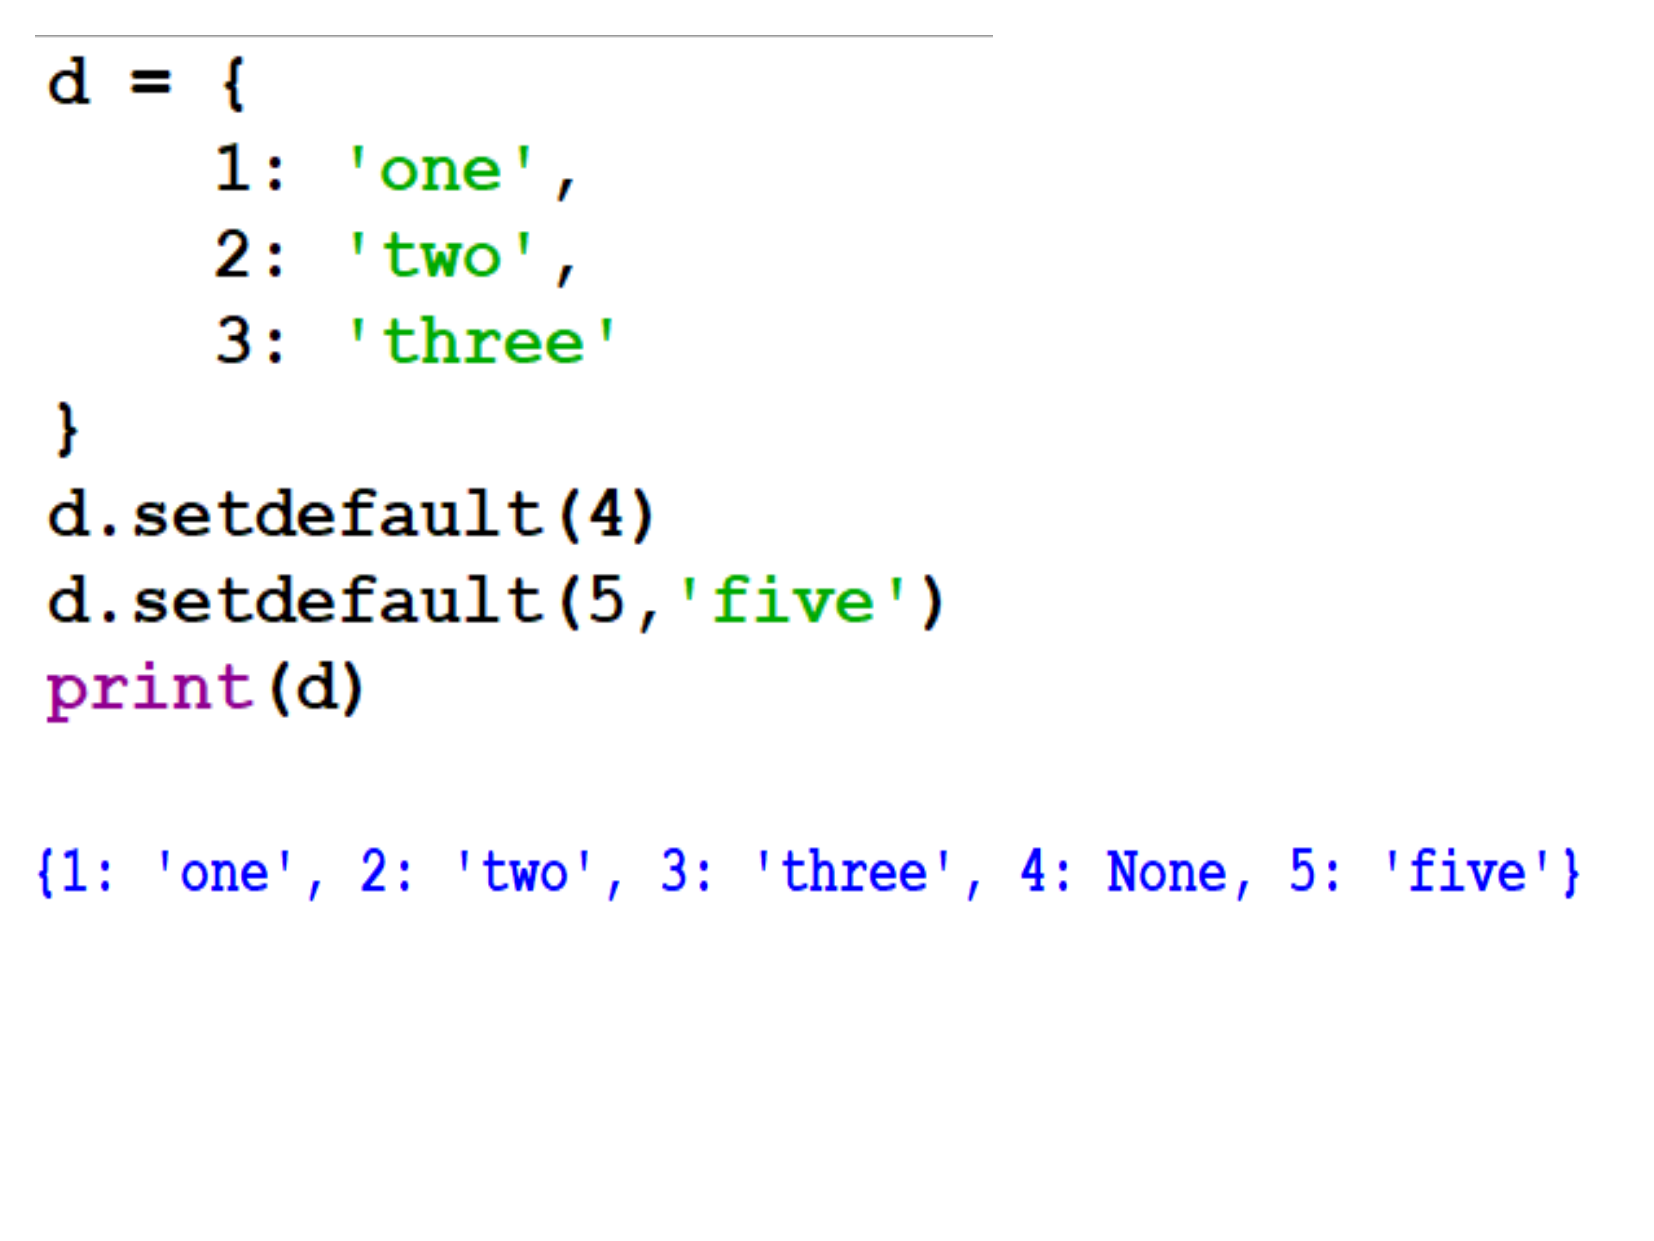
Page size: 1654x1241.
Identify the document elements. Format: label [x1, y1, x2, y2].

picture [23, 826, 1619, 922]
picture [35, 35, 993, 768]
